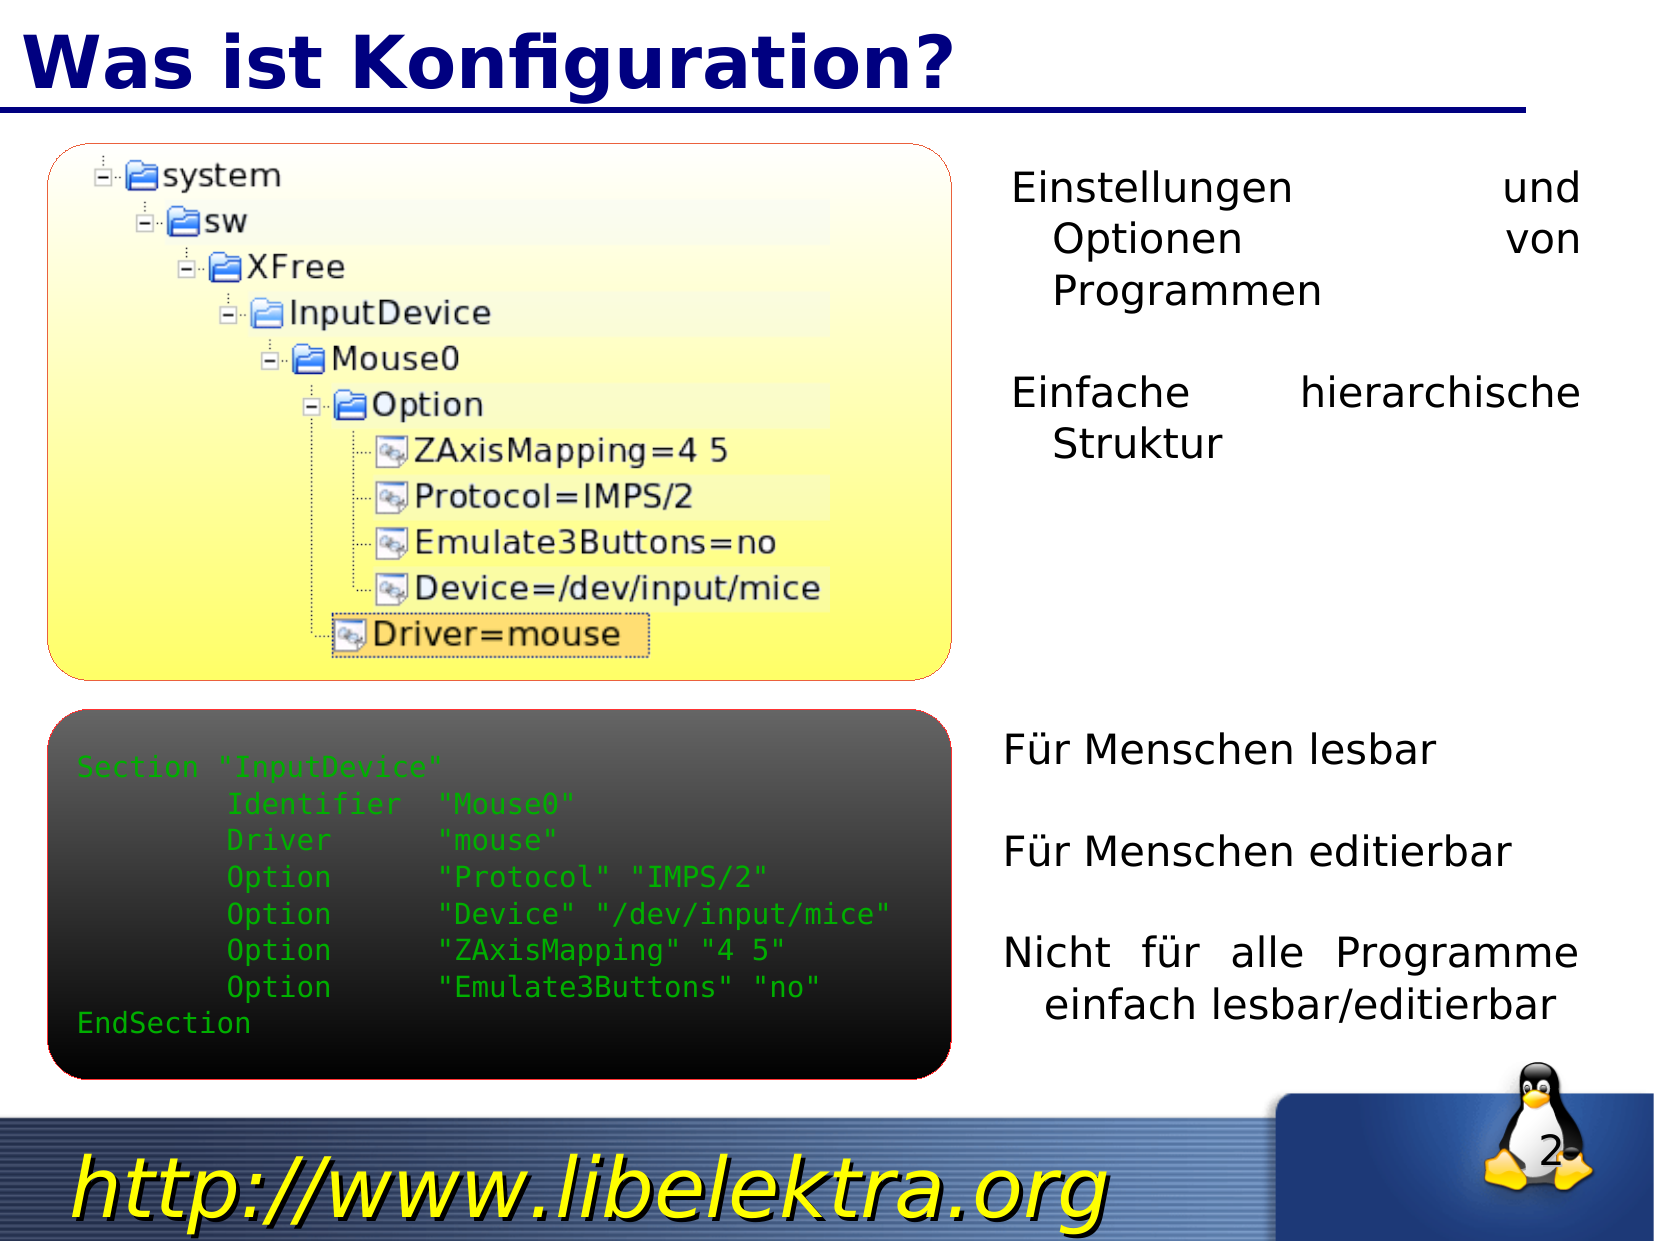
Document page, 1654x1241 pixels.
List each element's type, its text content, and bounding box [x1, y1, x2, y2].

text_box Section "InputDevice" Identifier "Mouse0" Driver "mouse" Option "Protocol" "IMPS/2" Option "Device" "/dev/input/mice" Option "ZAxisMapping" "4 5" Option "Emulate3Buttons" "no" EndSection [76, 748, 923, 1041]
text_box Was ist Konfiguration? [21, 14, 1611, 111]
text_box <Nummer> [1312, 1122, 1565, 1178]
picture [84, 154, 830, 666]
picture [0, 1061, 1654, 1241]
list Einstellungen und Optionen von Programmen Einfache hierarchische Struktur [996, 152, 1603, 627]
text_box [47, 709, 952, 1080]
text_box [47, 143, 952, 681]
list Für Menschen lesbar Für Menschen editierbar Nicht für alle Programme einfach lesbar/editierbar [987, 715, 1595, 1034]
